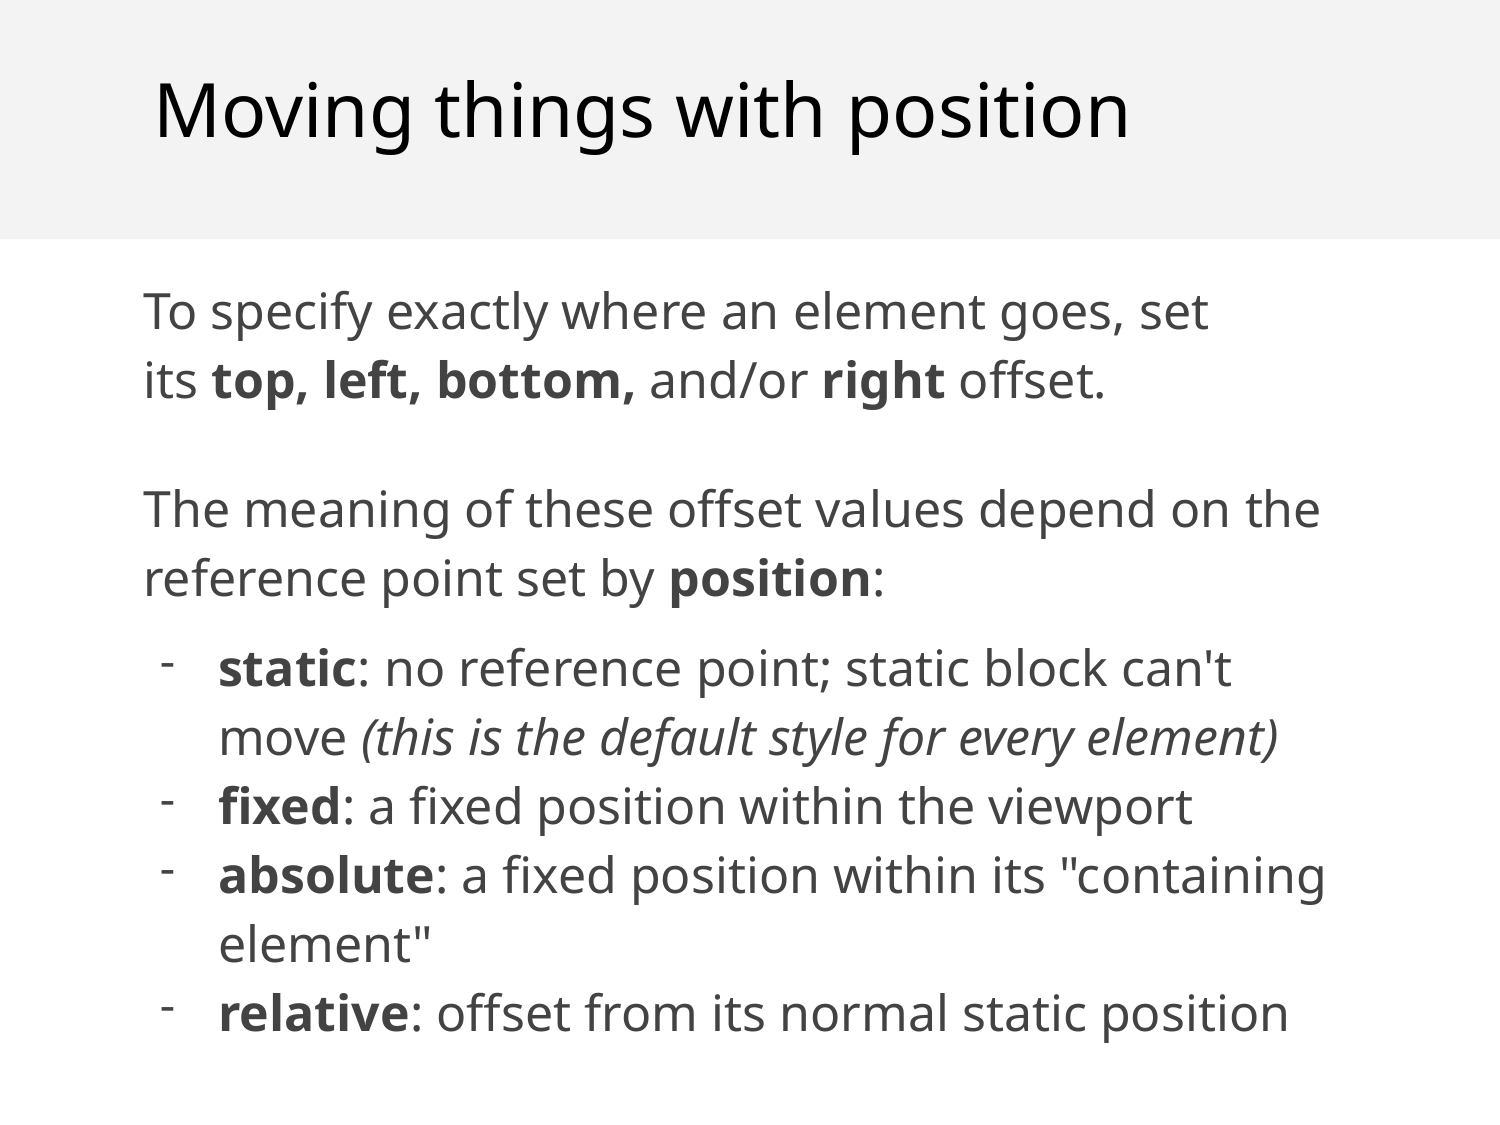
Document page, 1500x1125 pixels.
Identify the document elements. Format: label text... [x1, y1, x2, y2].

title Moving things with position [138, 47, 1382, 173]
list To specify exactly where an element goes, set its top, left, bottom, and/or right offset. The meaning of these offset values depend on the reference point set by position: static: no reference point; static block can't move (this is the default style for every element) fixed: a fixed position within the viewport absolute: a fixed position within its "containing element" relative: offset from its normal static position [128, 255, 1372, 1096]
